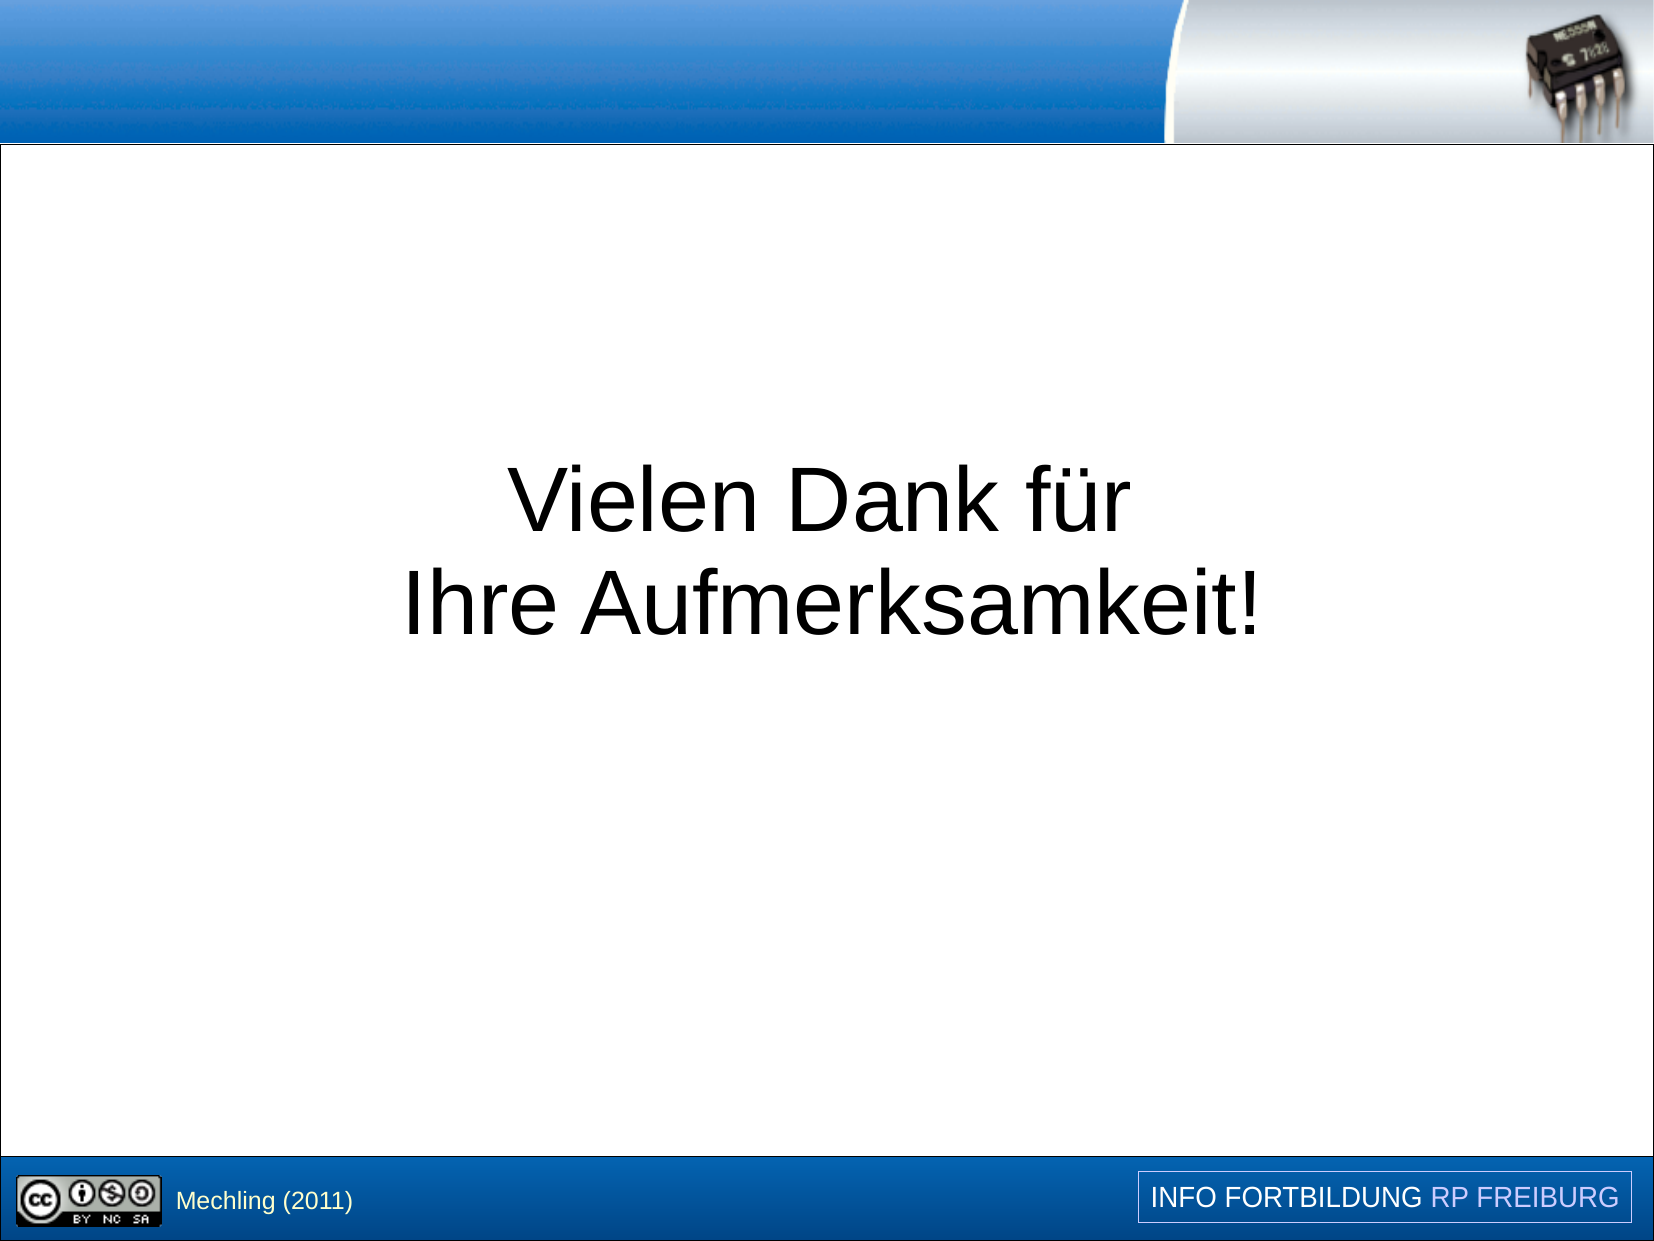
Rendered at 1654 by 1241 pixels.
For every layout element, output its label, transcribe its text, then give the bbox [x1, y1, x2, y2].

list Vielen Dank für Ihre Aufmerksamkeit! [118, 383, 1477, 798]
picture [0, 0, 1654, 143]
picture [16, 1175, 162, 1227]
